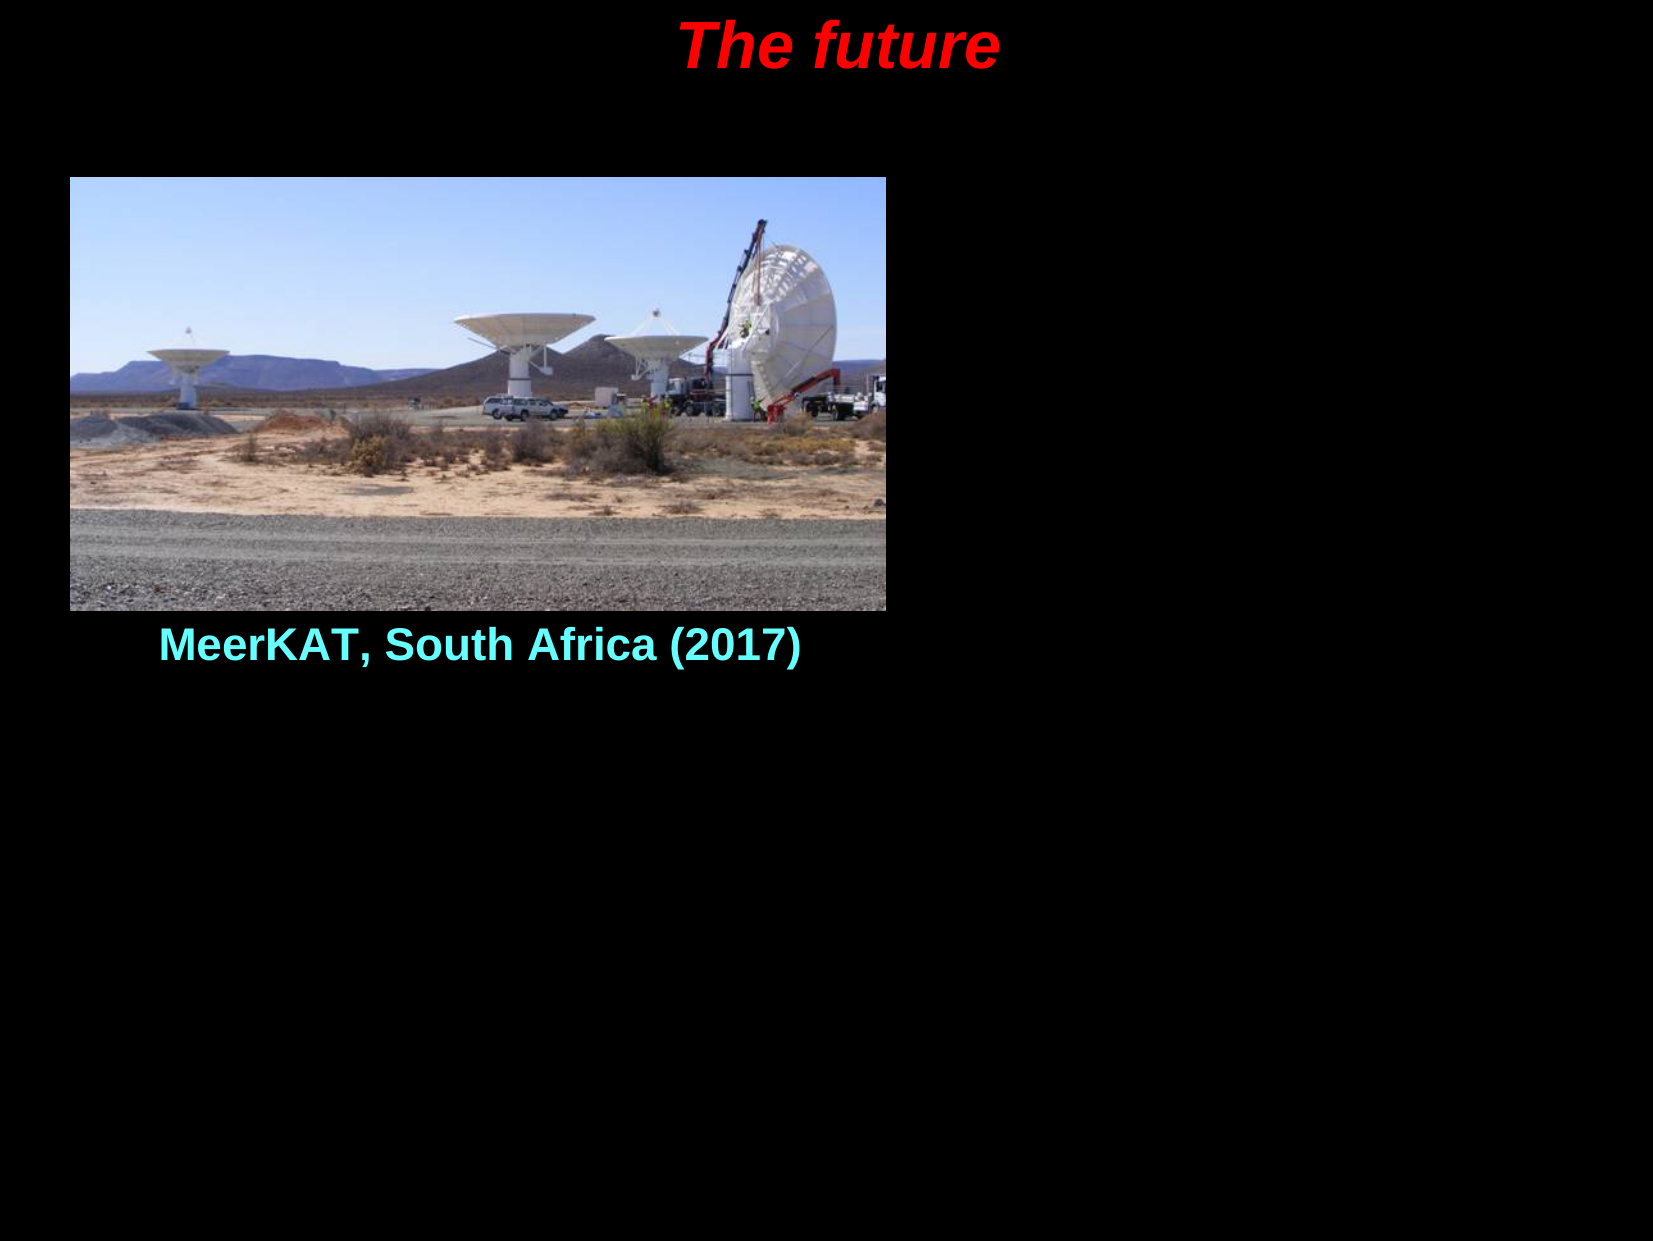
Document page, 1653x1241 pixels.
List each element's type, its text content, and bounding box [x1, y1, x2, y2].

picture [70, 177, 886, 611]
text_box MeerKAT, South Africa (2017) [143, 614, 857, 725]
text_box The future [640, 15, 1021, 83]
